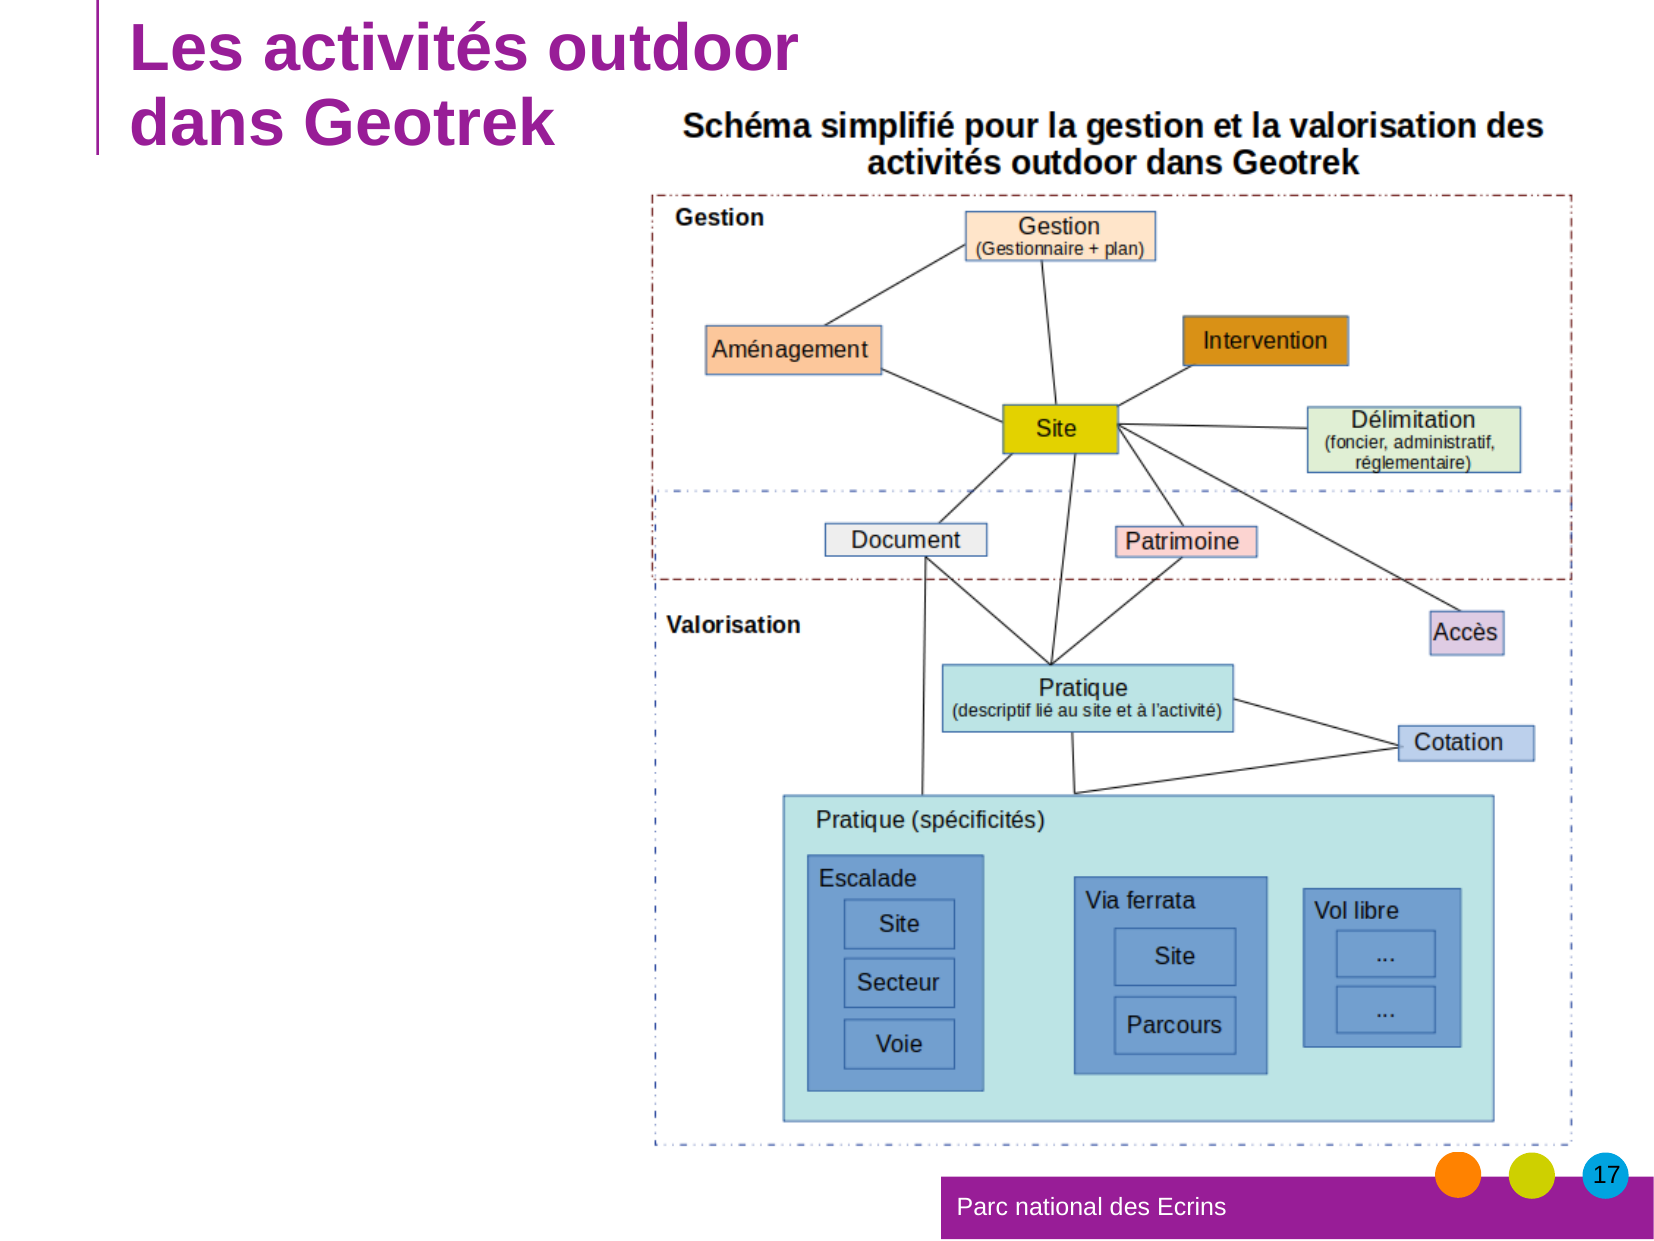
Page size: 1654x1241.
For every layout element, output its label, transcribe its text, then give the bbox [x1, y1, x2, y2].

title Les activités outdoor dans Geotrek [129, 9, 1619, 160]
picture [649, 88, 1577, 1152]
